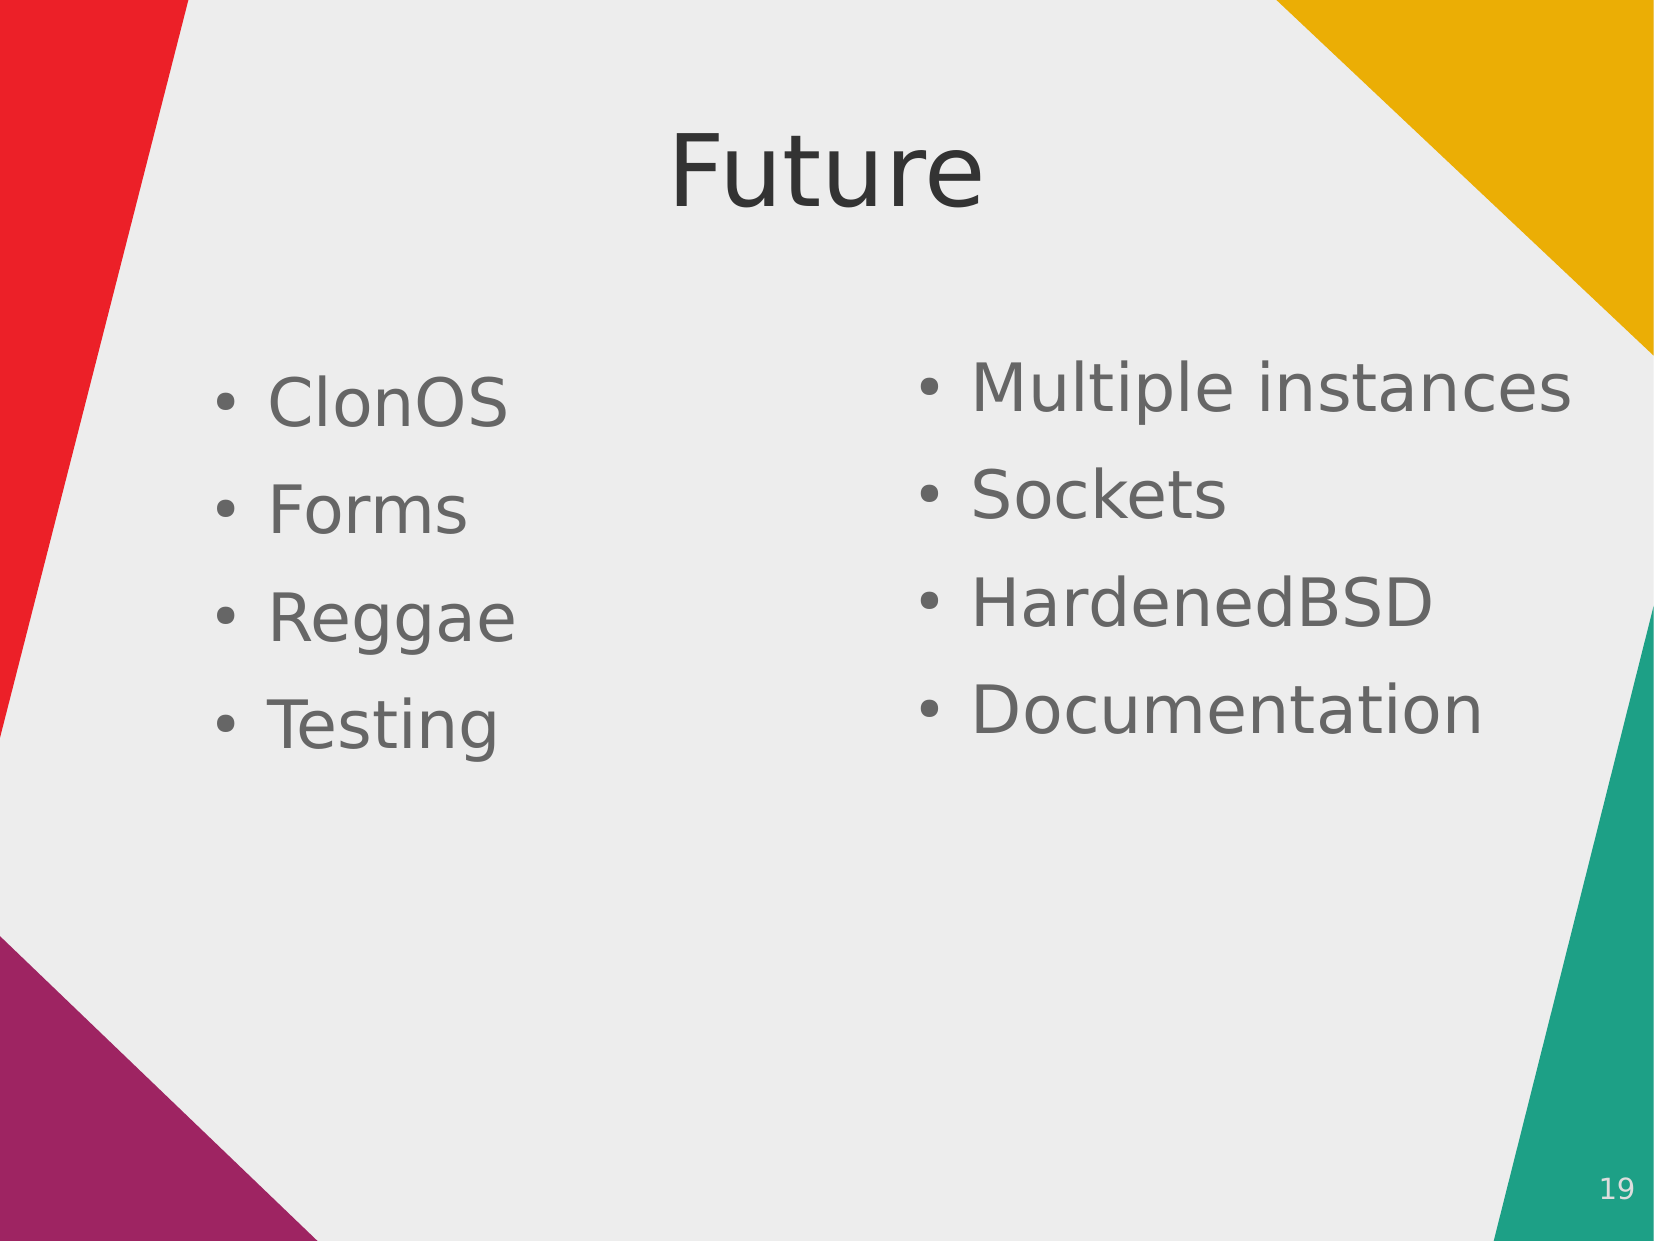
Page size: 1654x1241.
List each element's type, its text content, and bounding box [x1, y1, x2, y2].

title Future [114, 55, 1539, 288]
list Multiple instances Sockets HardenedBSD Documentation [900, 349, 1619, 991]
list ClonOS Forms Reggae Testing [196, 364, 646, 1006]
